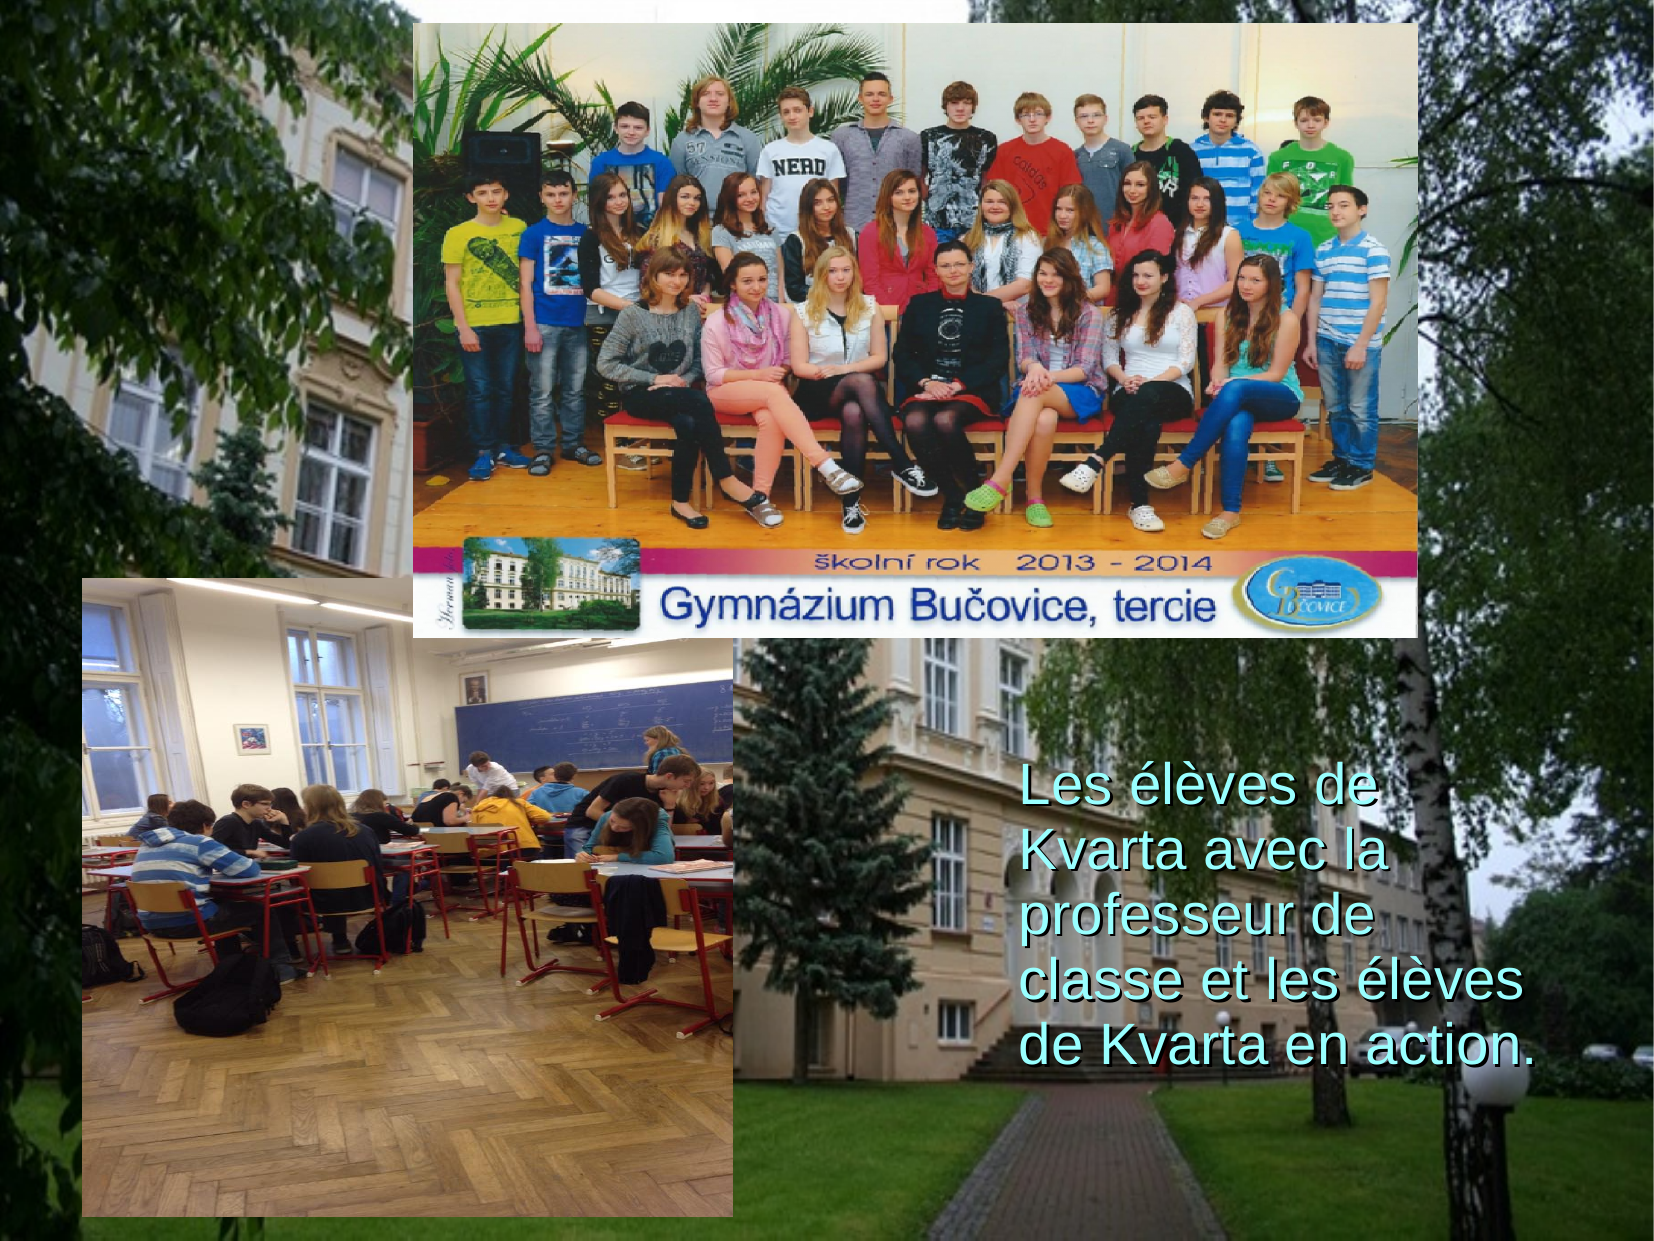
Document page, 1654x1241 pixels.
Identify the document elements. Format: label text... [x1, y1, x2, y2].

picture [0, 0, 1654, 1241]
text_box Les élèves de Kvarta avec la professeur de classe et les élèves de Kvarta en action. [1003, 744, 1571, 1182]
